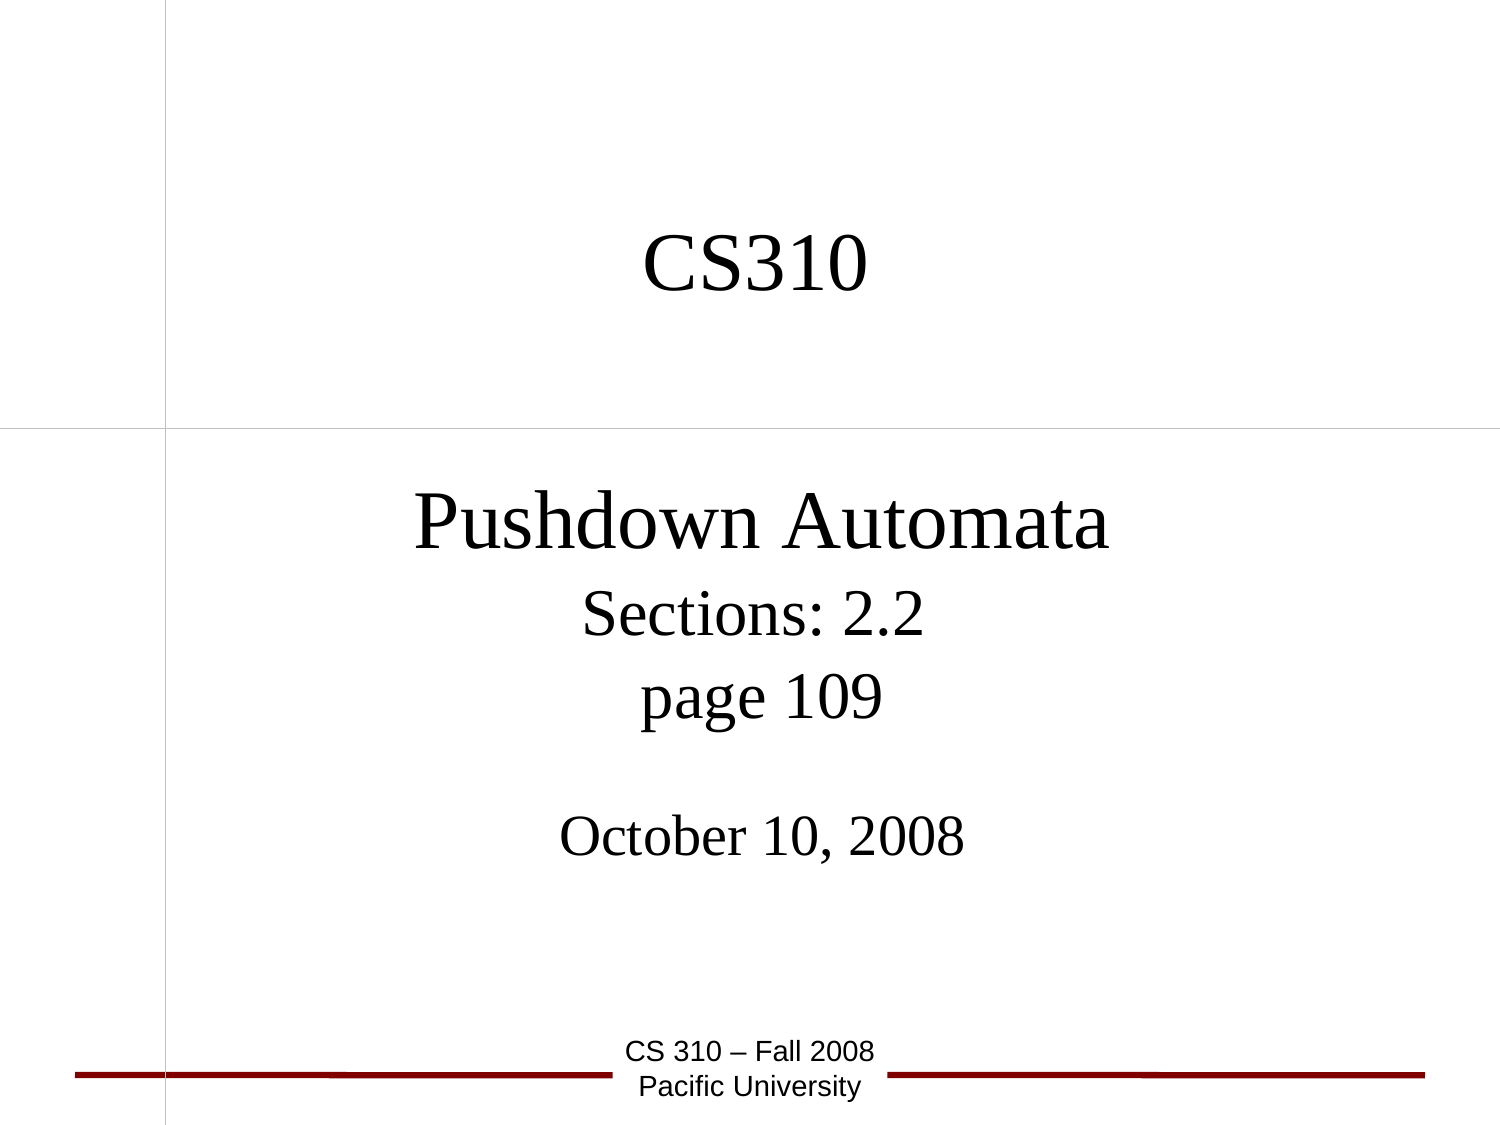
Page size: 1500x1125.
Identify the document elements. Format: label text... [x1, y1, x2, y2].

title CS310 [125, 87, 1388, 438]
subtitle Pushdown Automata Sections: 2.2 page 109 October 10, 2008 [112, 474, 1413, 938]
